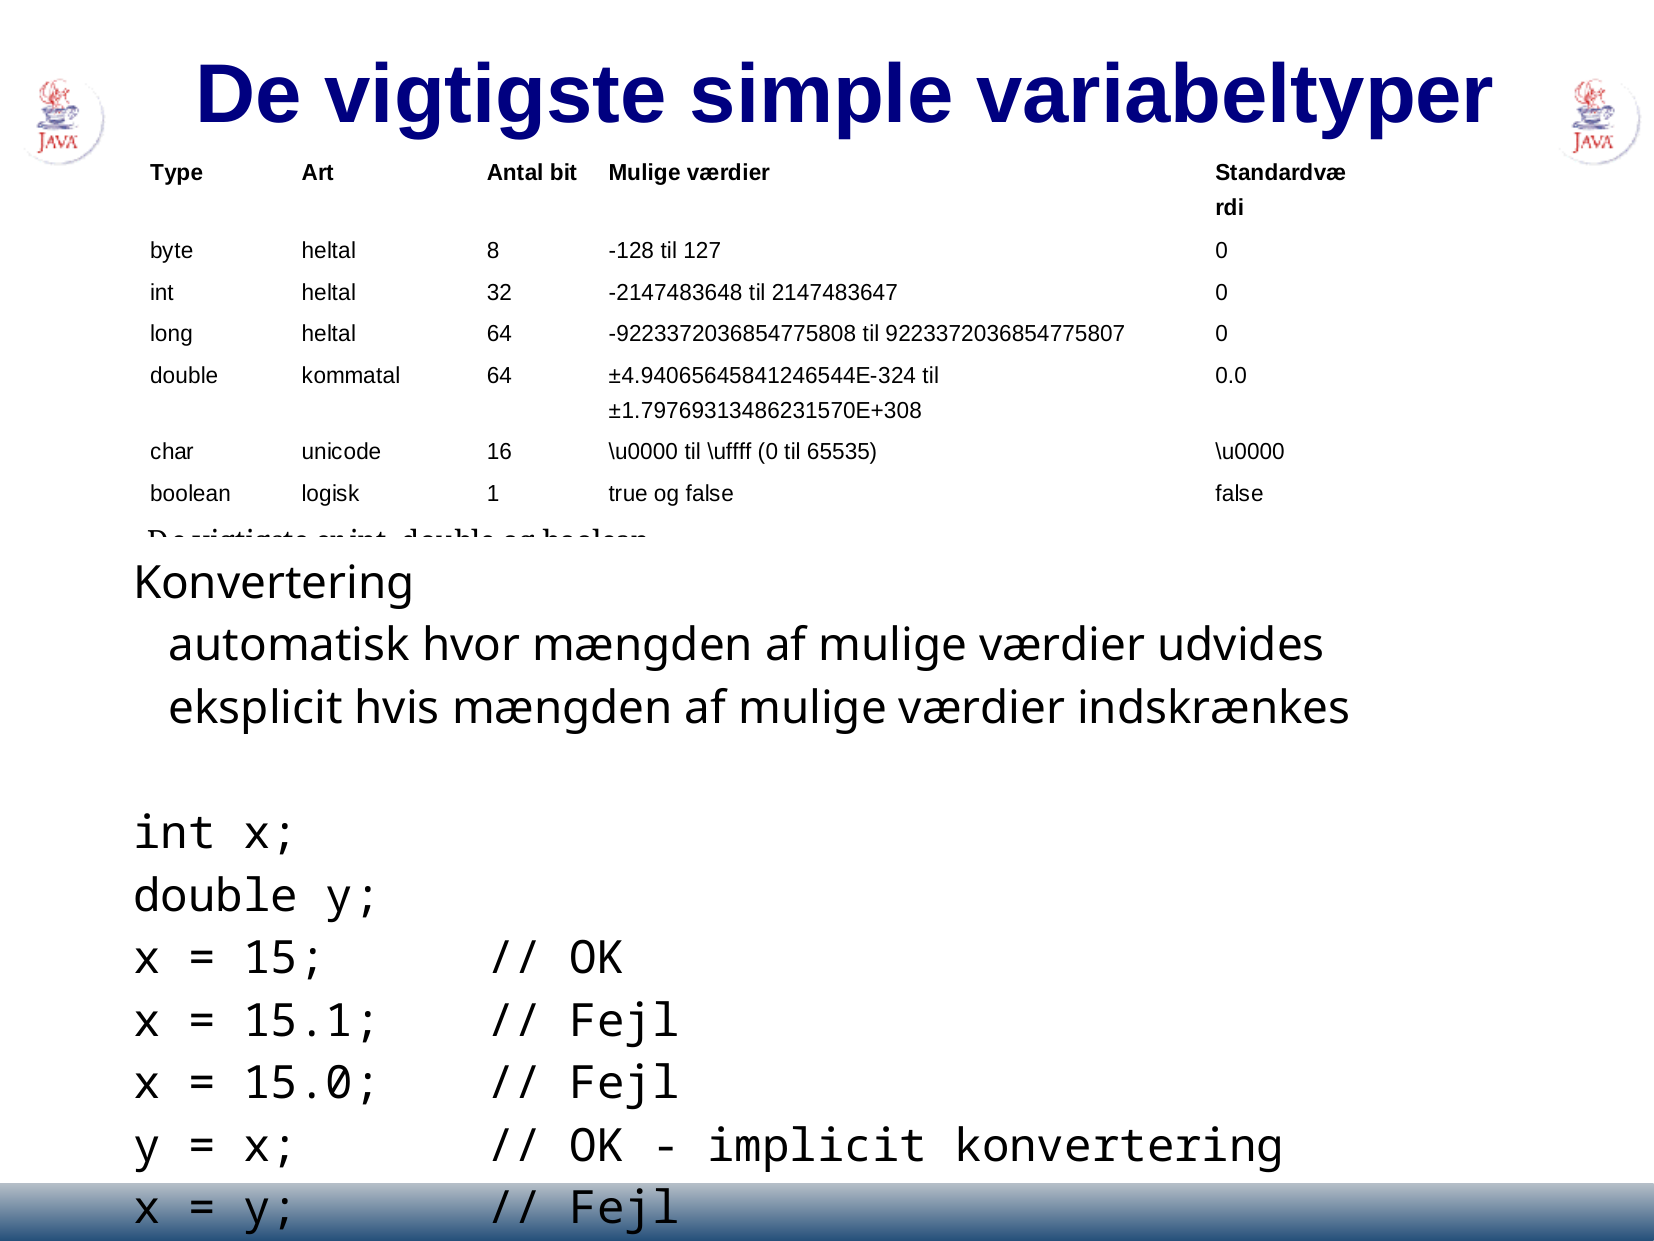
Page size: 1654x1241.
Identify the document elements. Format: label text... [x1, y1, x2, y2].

title De vigtigste simple variabeltyper [112, 0, 1579, 198]
picture [1579, 71, 1645, 169]
text_box Konvertering automatisk hvor mængden af mulige værdier udvides eksplicit hvis mængden af mulige værdier indskrænkes int x; double y; x = 15; // OK x = 15.1; // Fejl x = 15.0; // Fejl y = x; // OK - implicit konvertering x = y; // Fejl x = (int) y; // OK - eksplicit konvertering [133, 549, 1548, 1193]
picture [10, 71, 109, 169]
chart [145, 149, 1501, 537]
